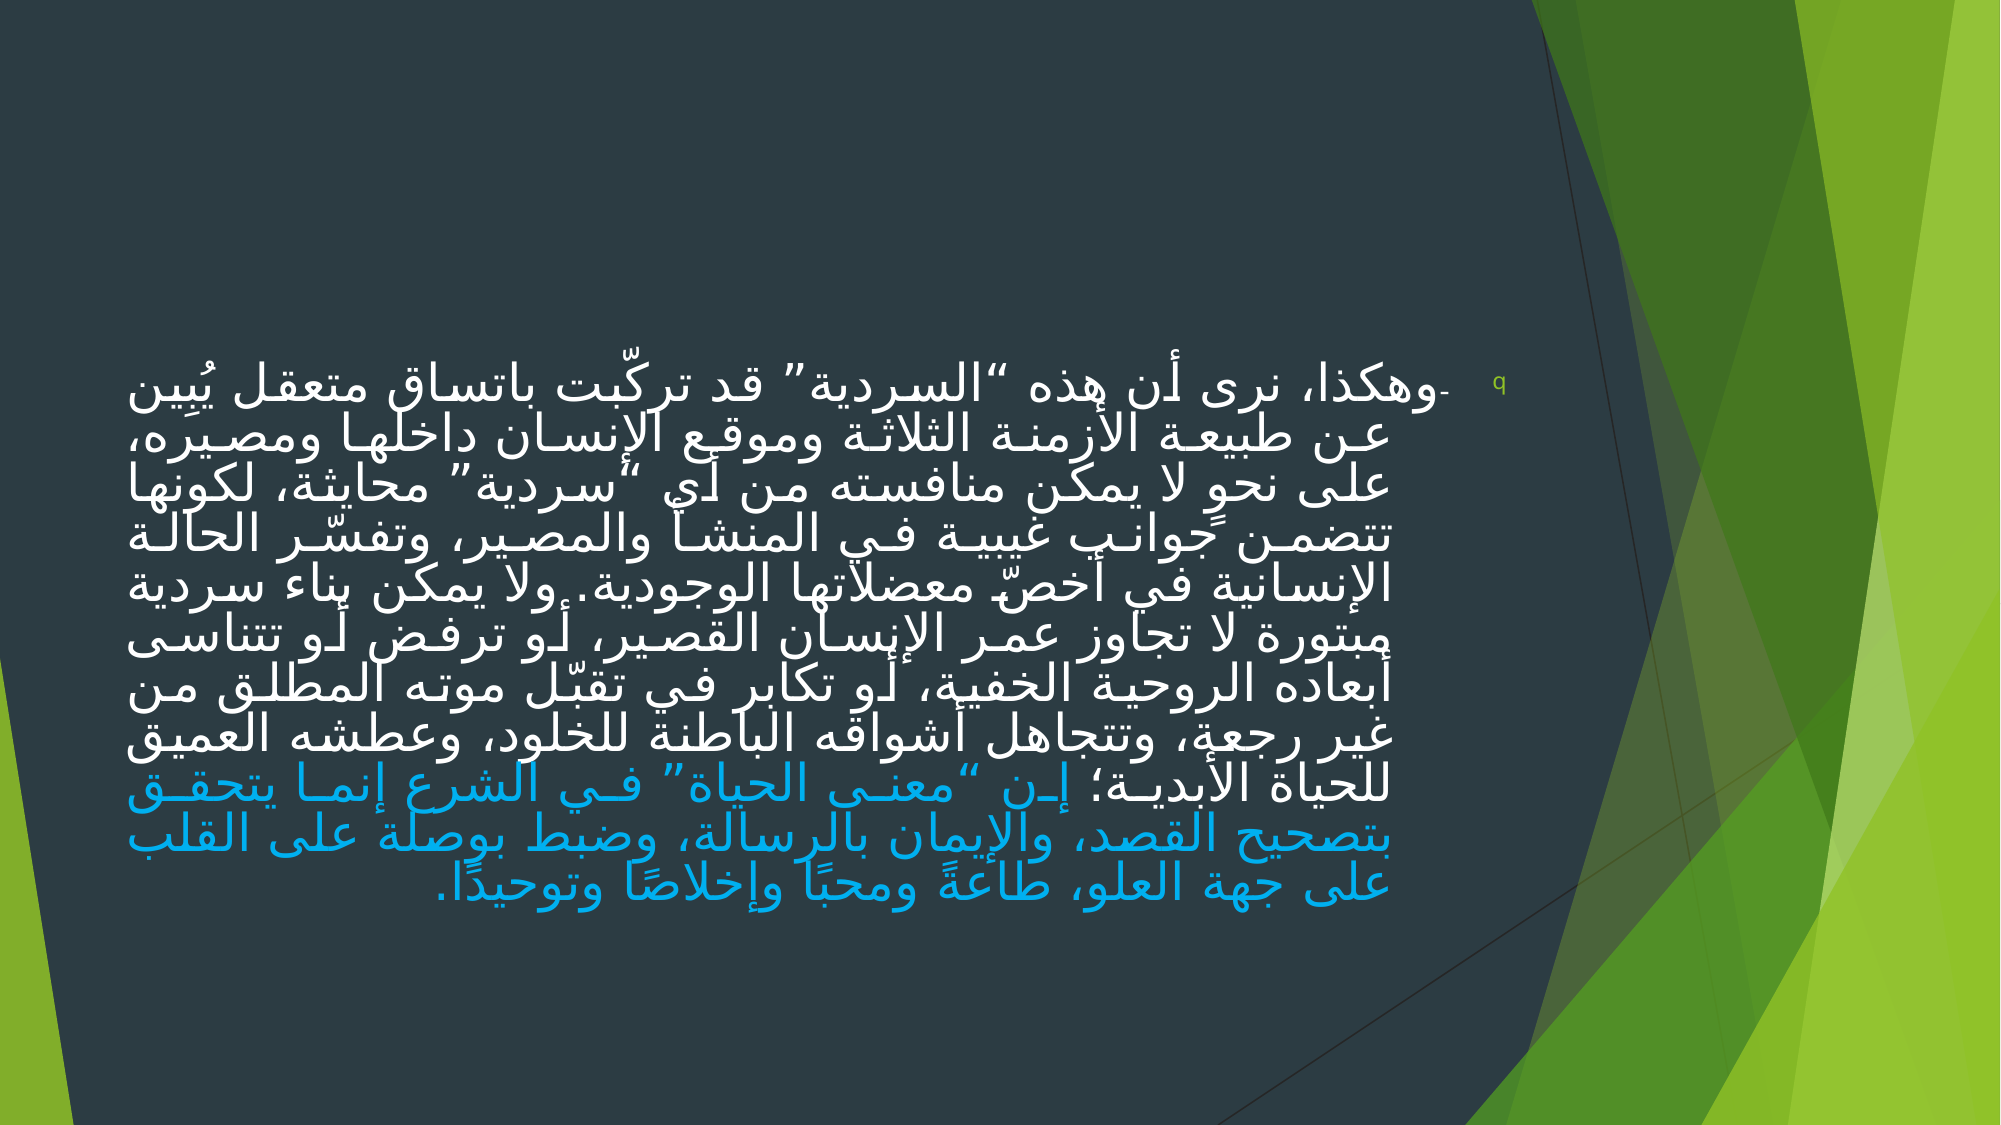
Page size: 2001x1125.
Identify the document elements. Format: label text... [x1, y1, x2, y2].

list -وهكذا، نرى أن هذه “السردية” قد تركّبت باتساق متعقل يُبِين عن طبيعة الأزمنة الثلاثة وموقع الإنسان داخلها ومصيره، على نحوٍ لا يمكن منافسته من أي “سردية” محايثة، لكونها تتضمن جوانب غيبية في المنشأ والمصير، وتفسّر الحالة الإنسانية في أخصّ معضلاتها الوجودية. ولا يمكن بناء سردية مبتورة لا تجاوز عمر الإنسان القصير، أو ترفض أو تتناسى أبعاده الروحية الخفية، أو تكابر في تقبّل موته المطلق من غير رجعة، وتتجاهل أشواقه الباطنة للخلود، وعطشه العميق للحياة الأبدية؛ إن “معنى الحياة” في الشرع إنما يتحقق بتصحيح القصد، والإيمان بالرسالة، وضبط بوصلة على القلب على جهة العلو، طاعةً ومحبًا وإخلاصًا وتوحيدًا. [111, 354, 1522, 992]
